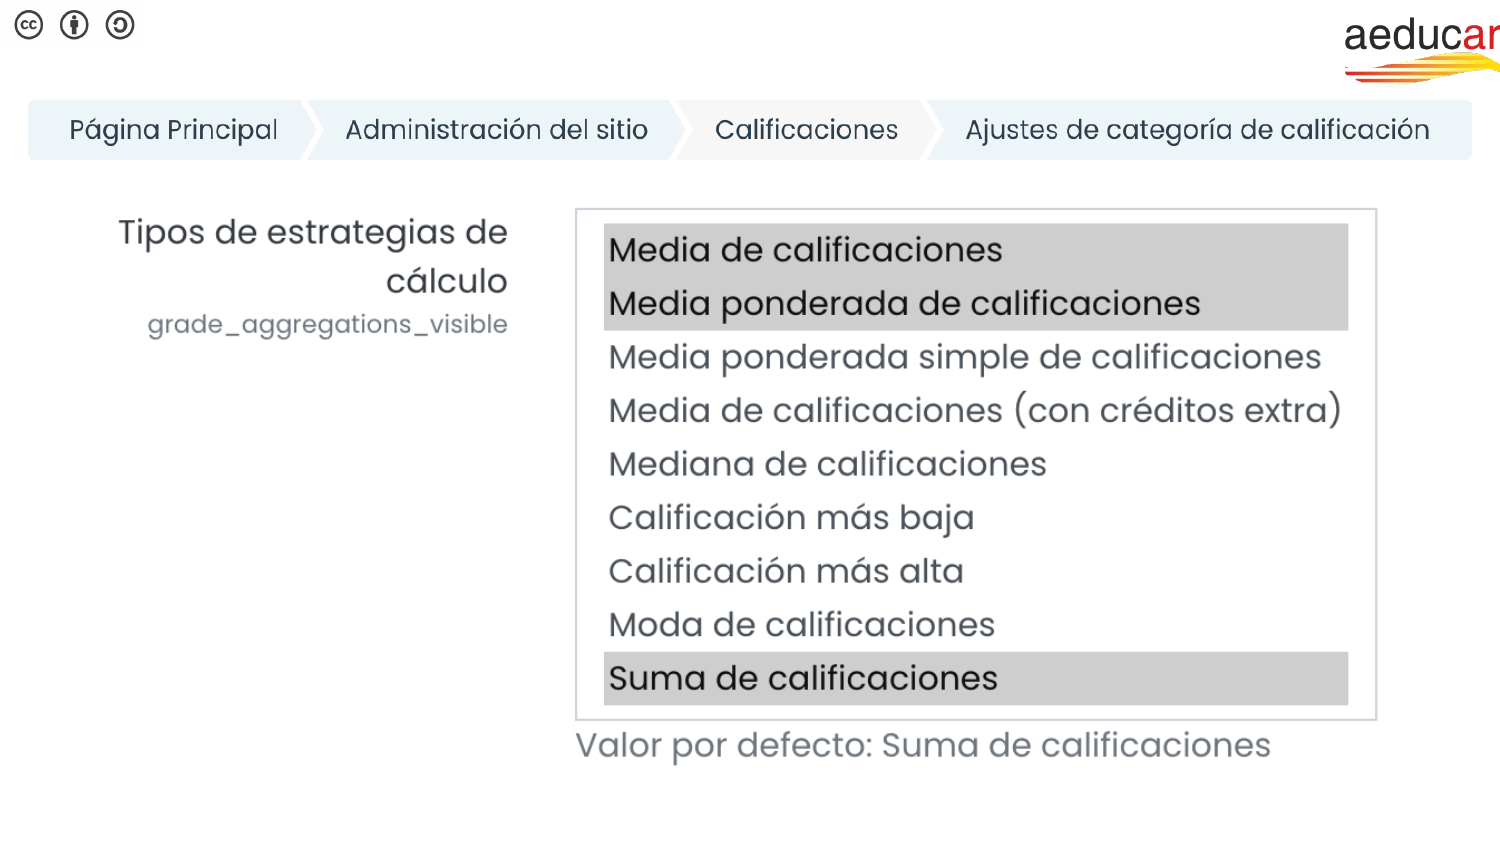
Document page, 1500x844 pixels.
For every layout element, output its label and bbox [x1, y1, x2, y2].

picture [24, 0, 1500, 163]
picture [0, 0, 146, 48]
picture [107, 199, 1393, 780]
